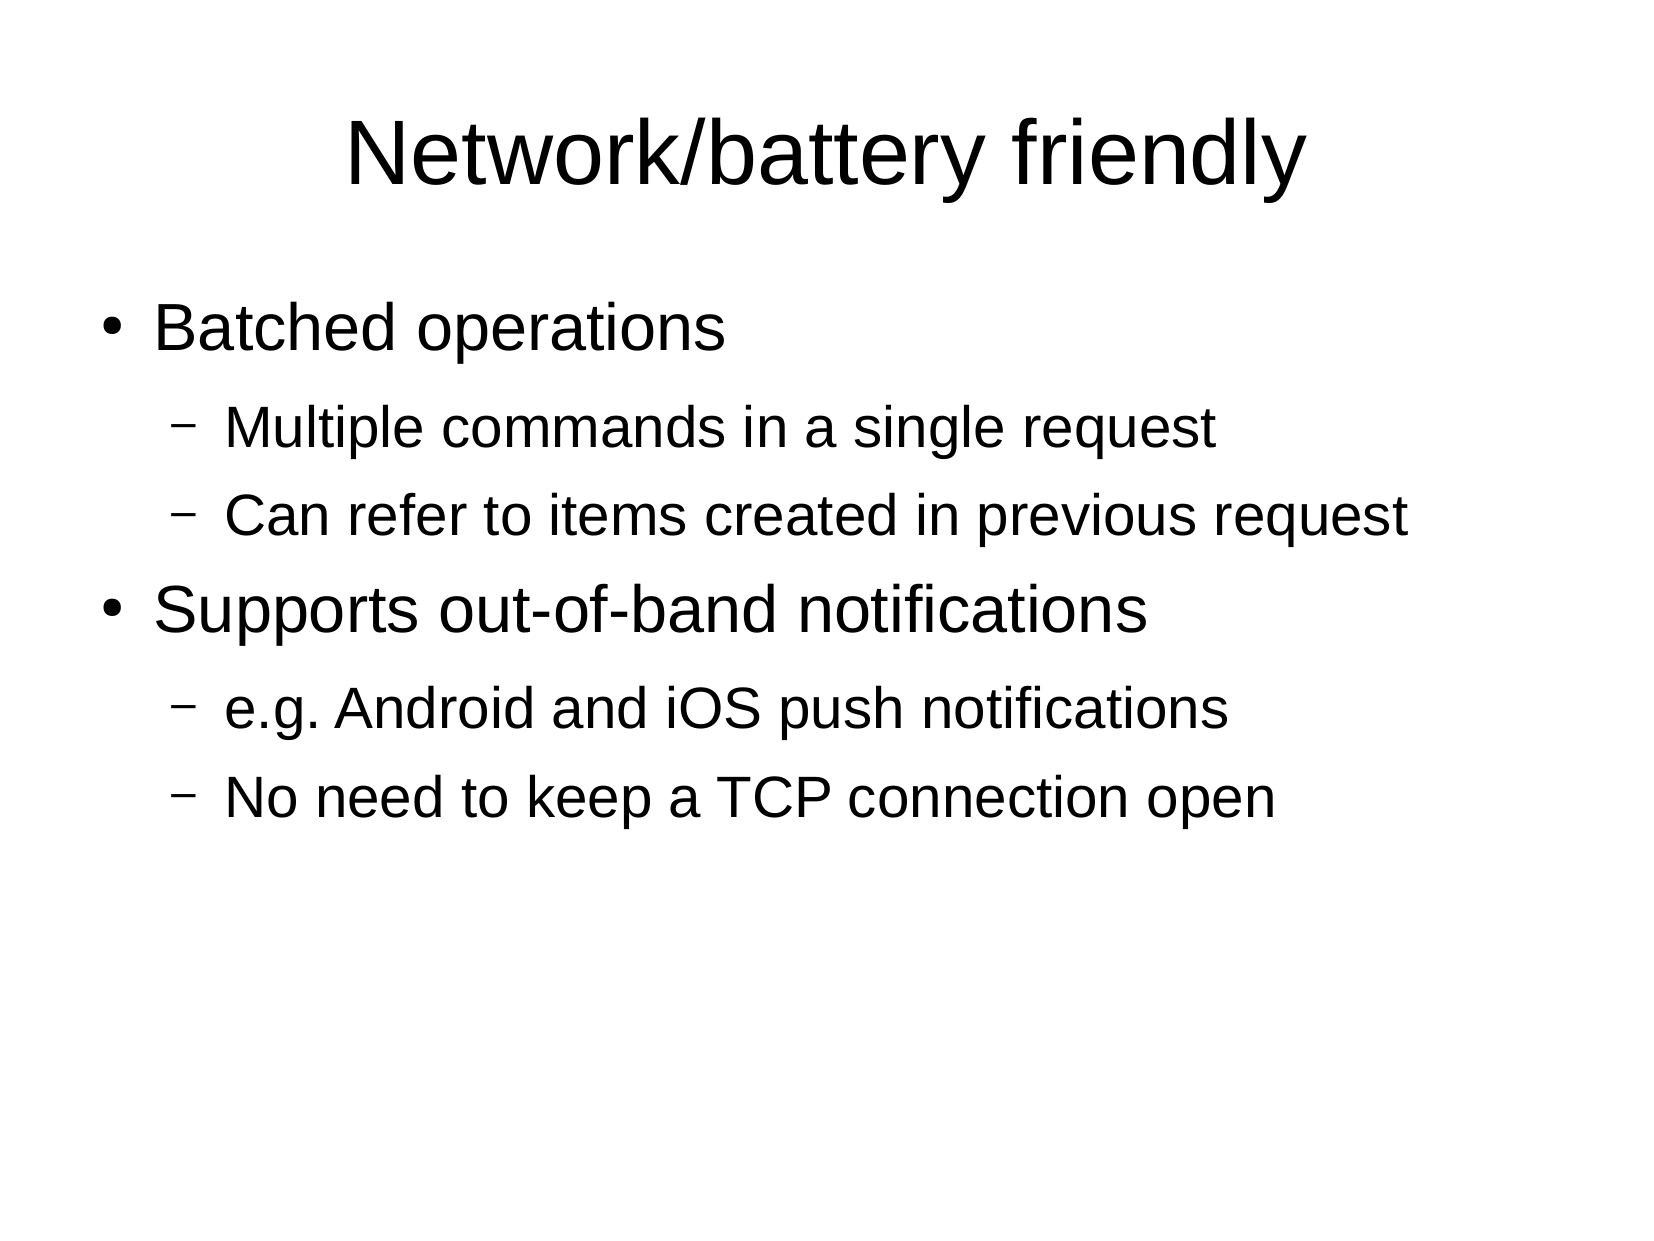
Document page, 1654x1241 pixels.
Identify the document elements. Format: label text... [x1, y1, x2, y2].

list Batched operations Multiple commands in a single request Can refer to items created in previous request Supports out-of-band notifications e.g. Android and iOS push notifications No need to keep a TCP connection open [82, 290, 1571, 1010]
title Network/battery friendly [82, 49, 1571, 257]
